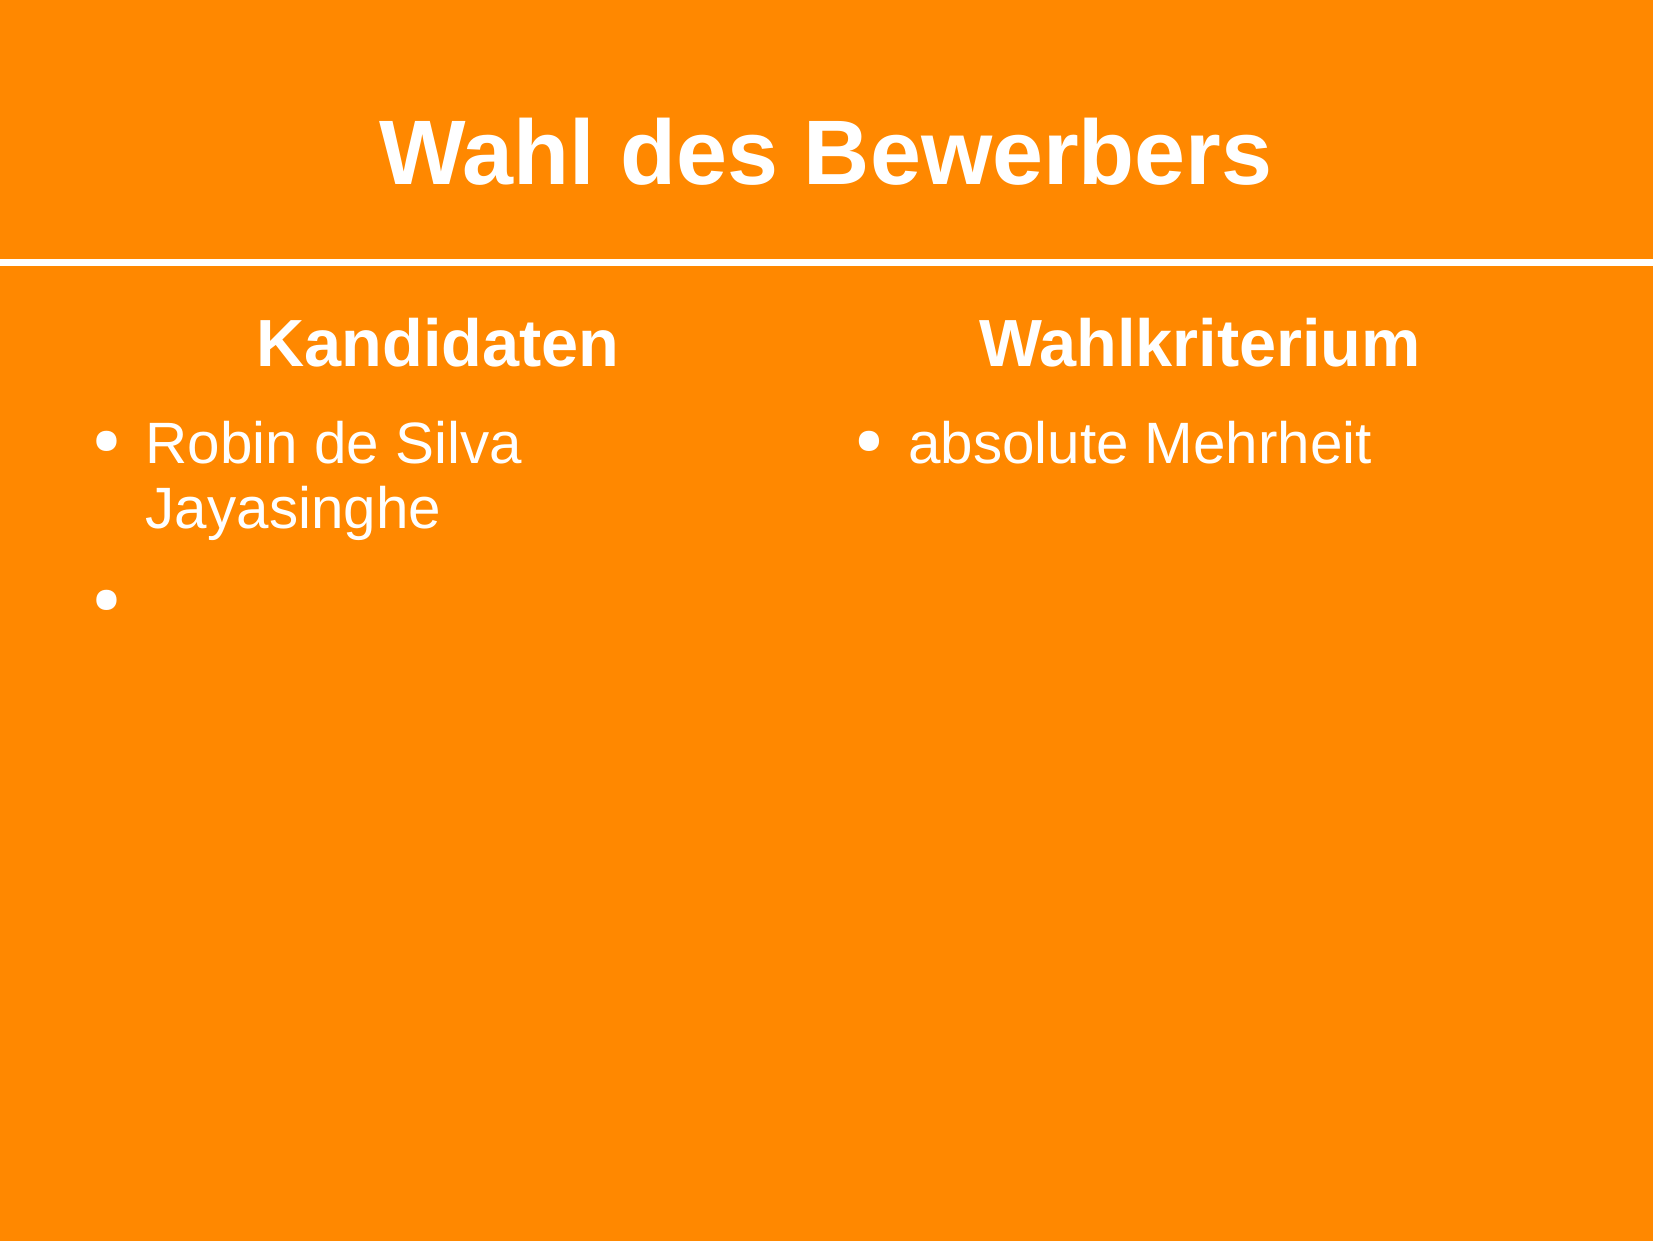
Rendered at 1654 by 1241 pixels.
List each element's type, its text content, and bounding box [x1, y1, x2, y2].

list Wahlkriterium absolute Mehrheit [837, 306, 1564, 1111]
list Kandidaten Robin de Silva Jayasinghe [75, 306, 801, 1111]
title Wahl des Bewerbers [82, 56, 1571, 250]
